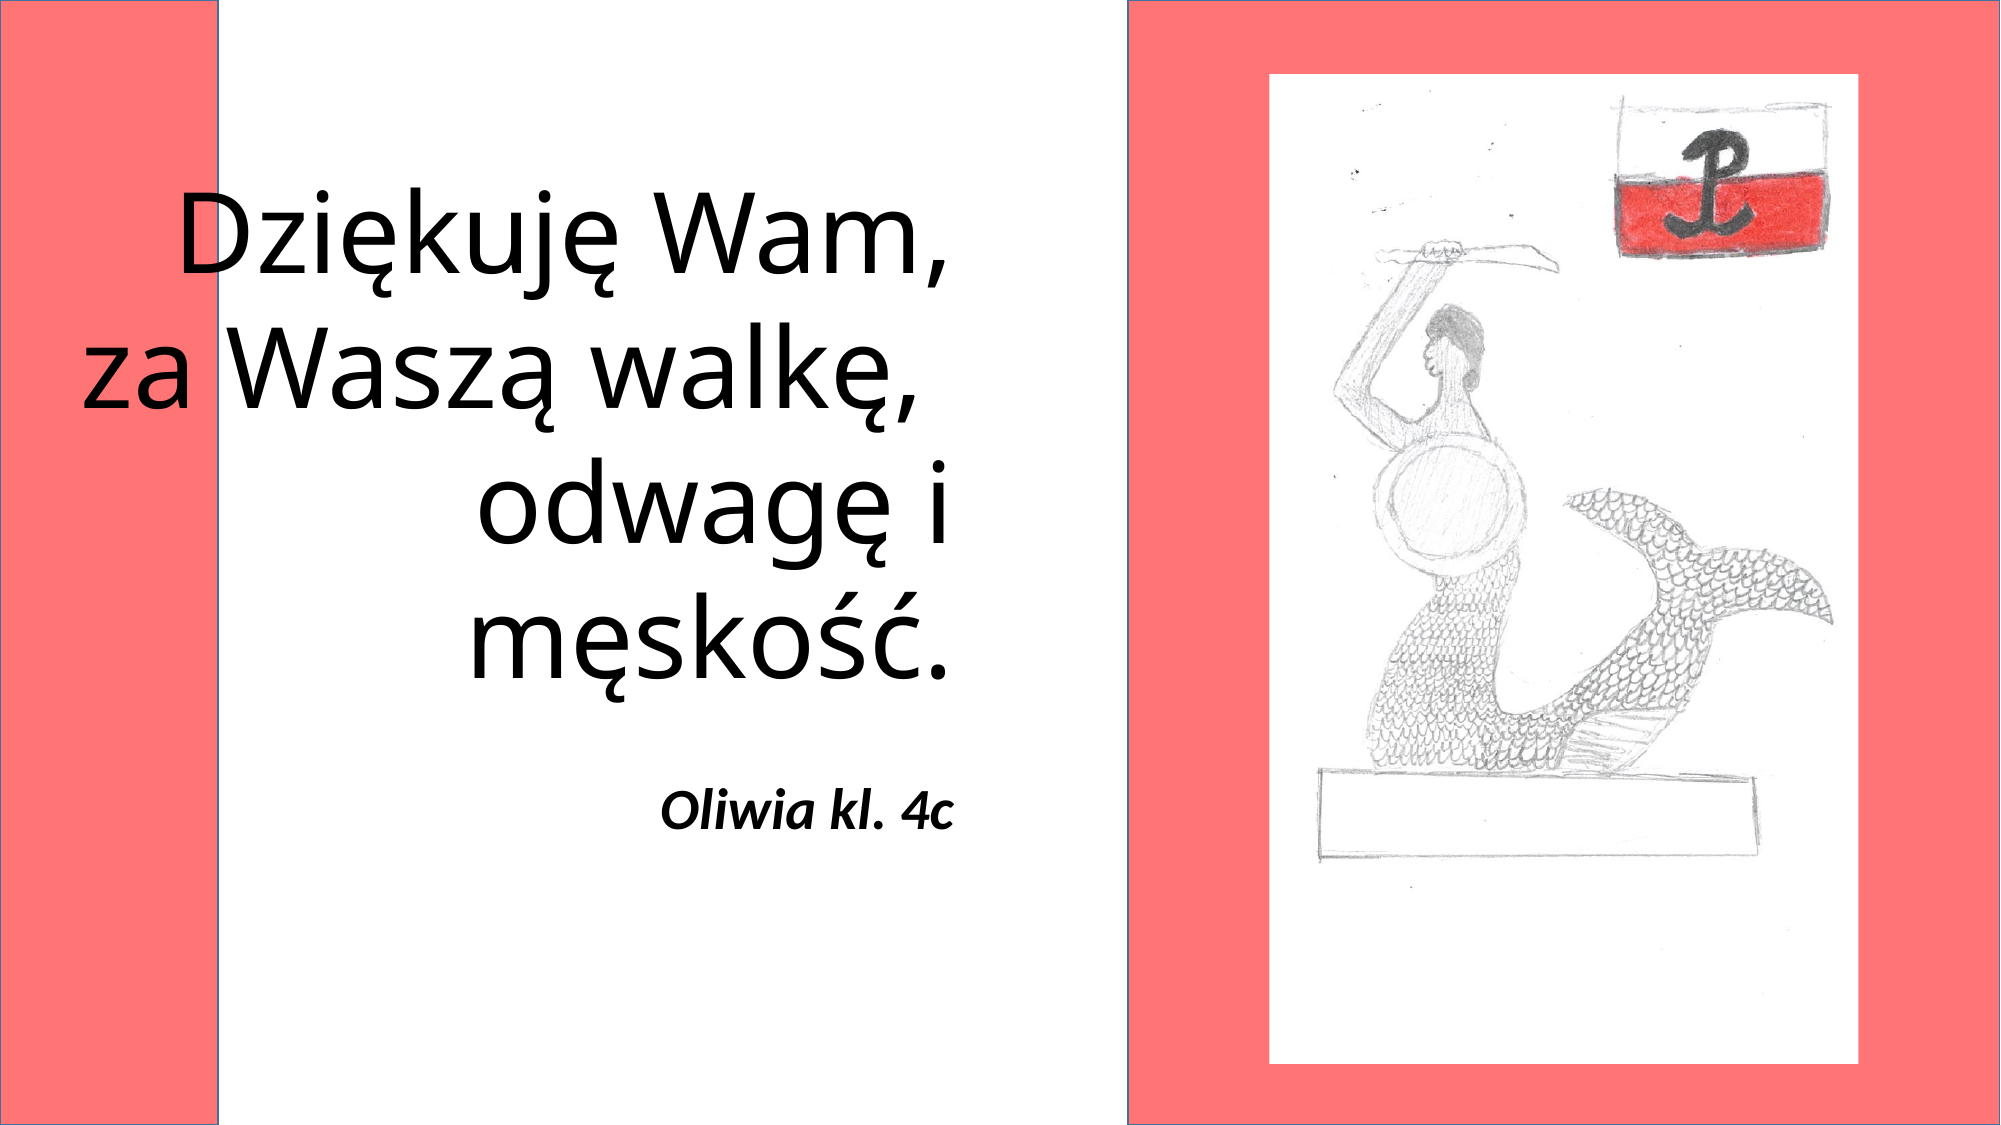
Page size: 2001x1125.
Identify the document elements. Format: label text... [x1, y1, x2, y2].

text_box Dziękuję Wam, za Waszą walkę, odwagę i męskość. Oliwia kl. 4c [36, 153, 1018, 719]
picture [1269, 74, 1859, 1064]
text_box [0, 0, 2000, 1125]
